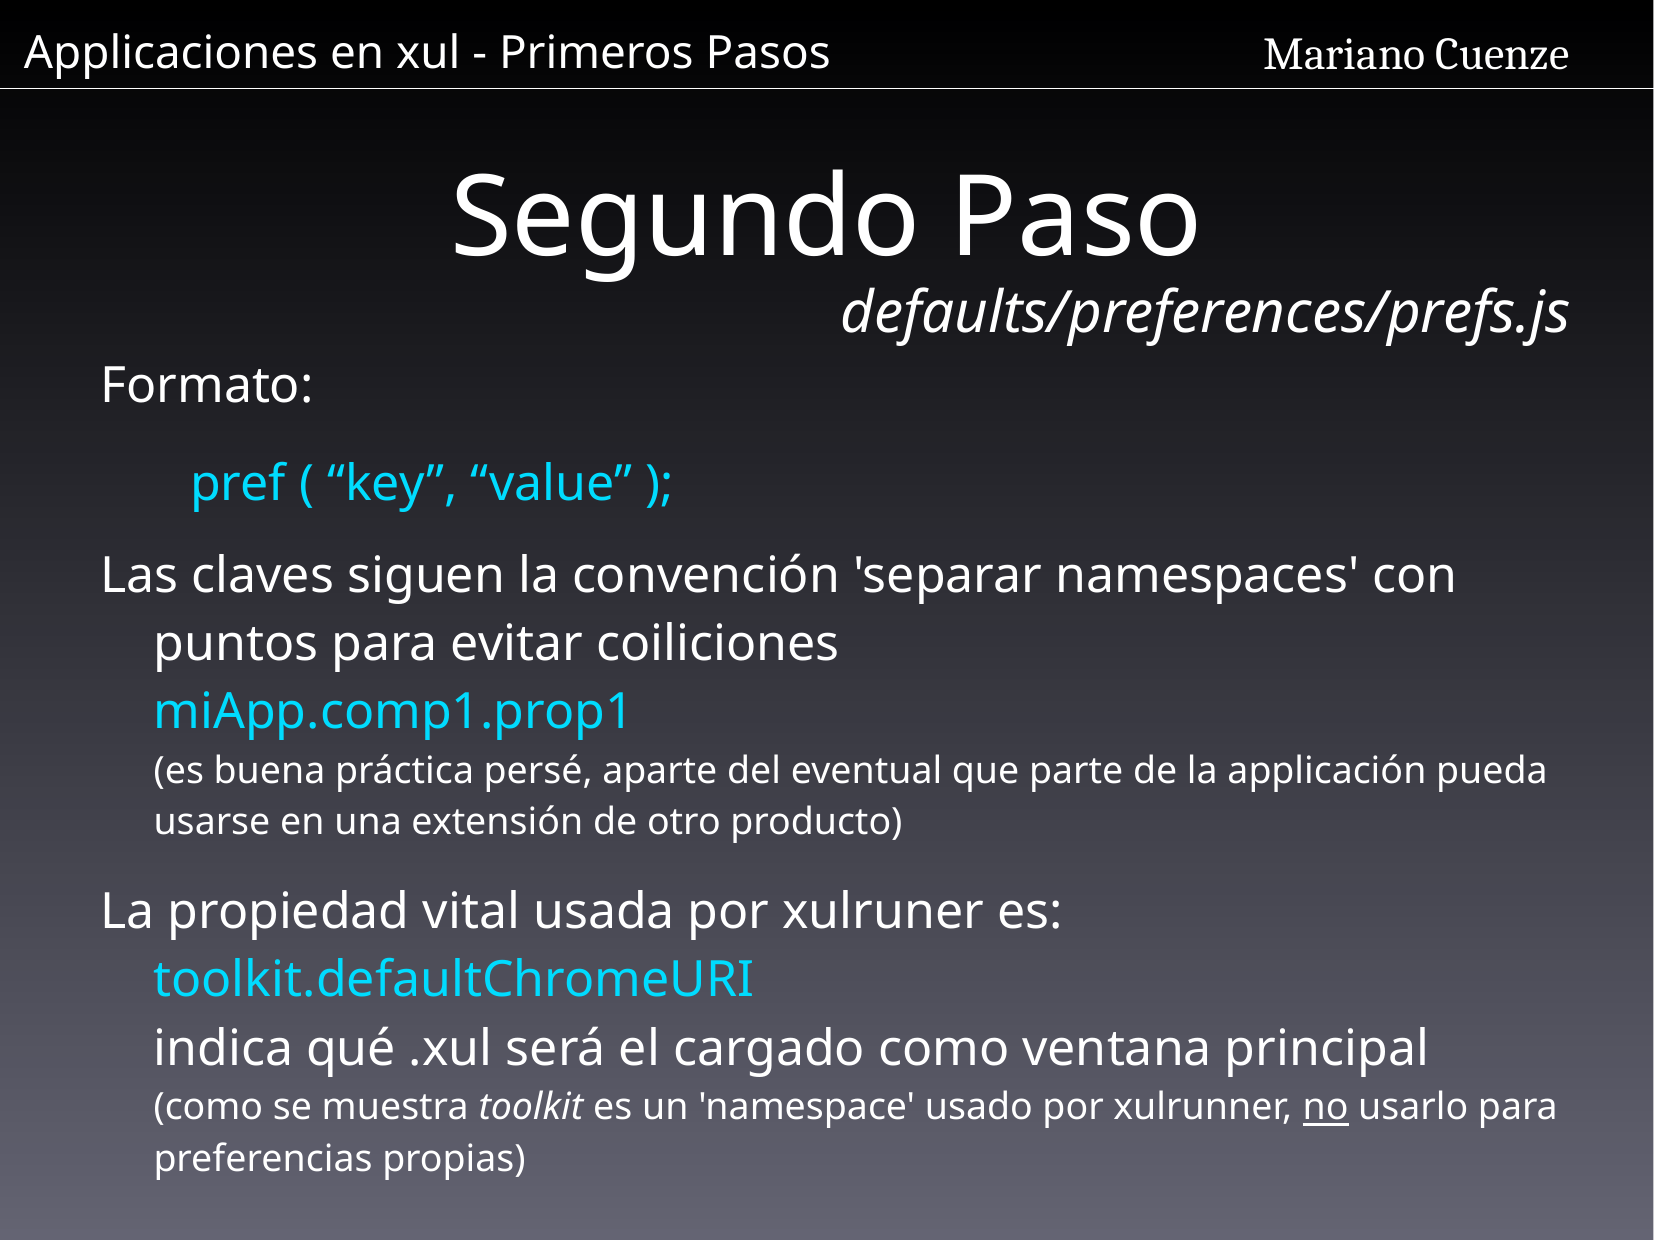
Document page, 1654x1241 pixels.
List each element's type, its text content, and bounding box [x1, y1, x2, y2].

list Formato: pref ( “key”, “value” ); Las claves siguen la convención 'separar namespaces' con puntos para evitar coiliciones miApp.comp1.prop1 (es buena práctica persé, aparte del eventual que parte de la applicación pueda usarse en una extensión de otro producto) La propiedad vital usada por xulruner es: toolkit.defaultChromeURI indica qué .xul será el cargado como ventana principal (como se muestra toolkit es un 'namespace' usado por xulrunner, no usarlo para preferencias propias) [82, 355, 1571, 1153]
title Segundo Paso [82, 108, 1571, 265]
title defaults/preferences/prefs.js [82, 265, 1571, 355]
text_box Mariano Cuenze [1249, 20, 1648, 88]
text_box Applicaciones en xul - Primeros Pasos [9, 11, 899, 80]
